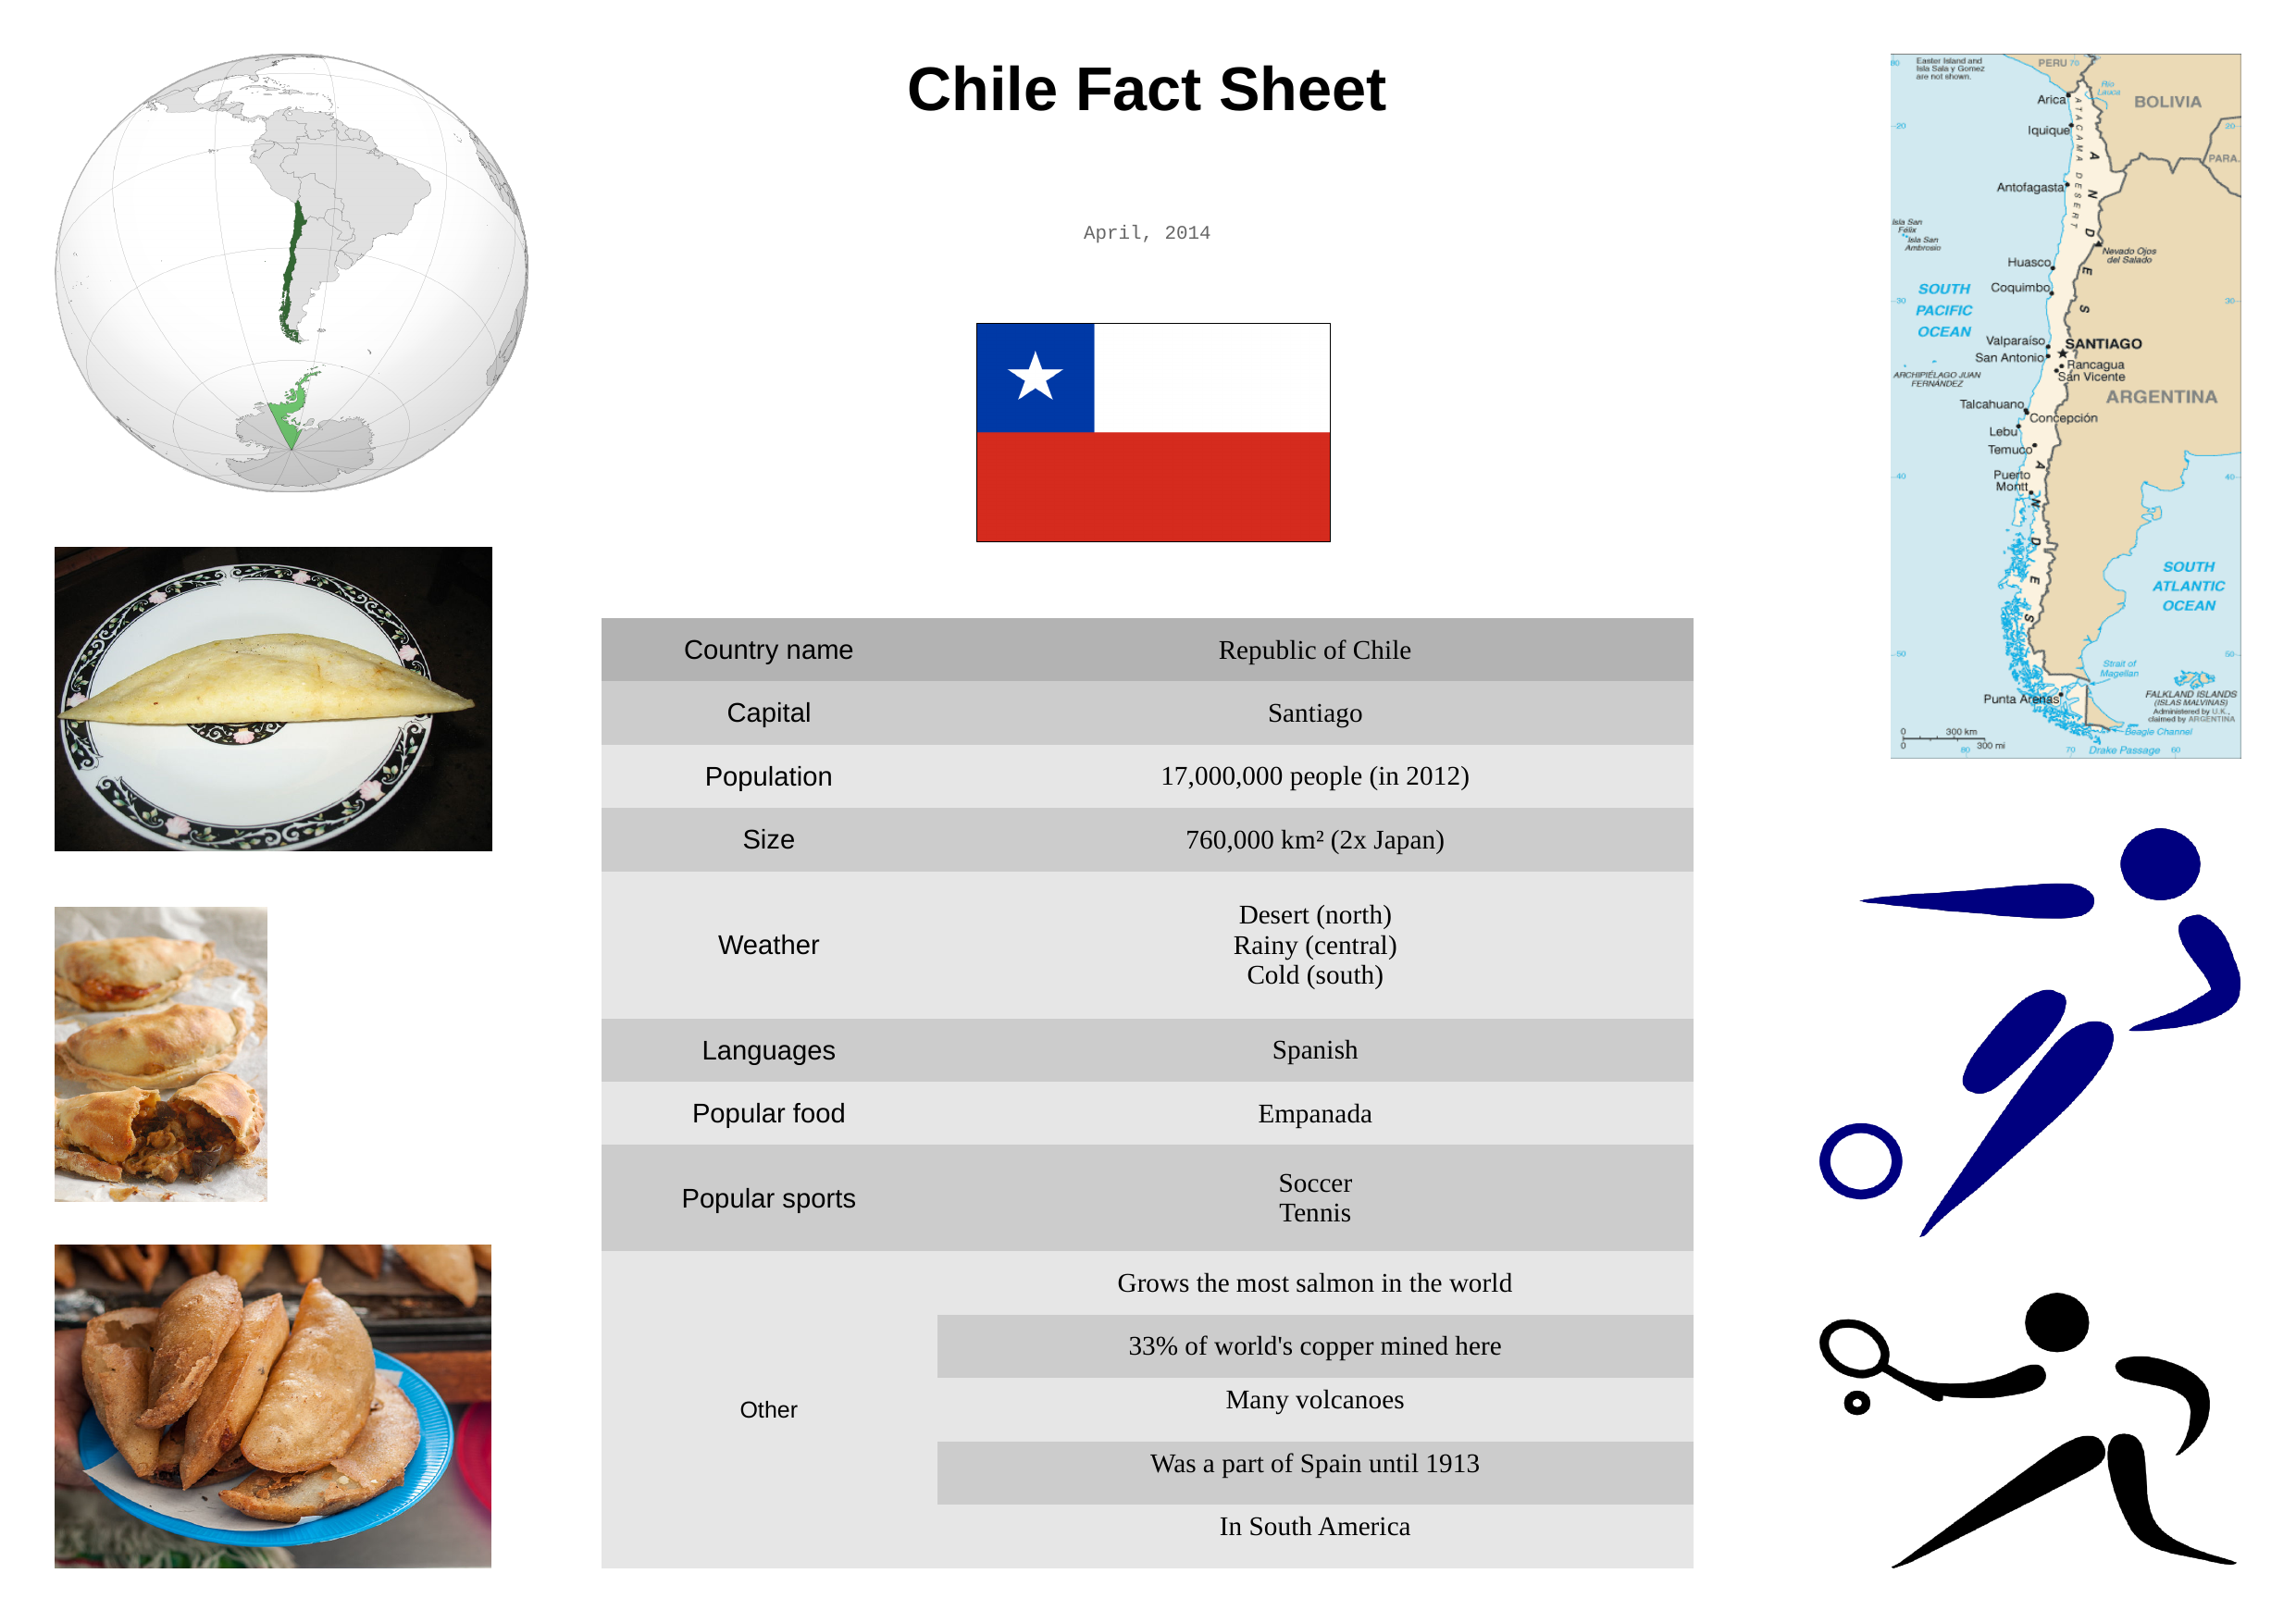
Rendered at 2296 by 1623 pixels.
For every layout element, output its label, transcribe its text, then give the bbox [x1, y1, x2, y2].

table_cell Other [602, 1251, 937, 1568]
table_cell Capital [602, 681, 937, 745]
picture [976, 323, 1330, 541]
table_cell Popular food [602, 1082, 937, 1145]
picture [1819, 1293, 2237, 1568]
table_cell 33% of world's copper mined here [937, 1315, 1694, 1378]
picture [55, 547, 492, 851]
table_cell Santiago [937, 681, 1694, 745]
table_cell Languages [602, 1019, 937, 1082]
table_cell Size [602, 808, 937, 872]
table_cell Soccer Tennis [937, 1145, 1694, 1251]
table_cell Desert (north) Rainy (central) Cold (south) [937, 872, 1694, 1019]
table_cell Empanada [937, 1082, 1694, 1145]
table_cell In South America [937, 1505, 1694, 1568]
text_box April, 2014 [1028, 205, 1267, 241]
table_header Republic of Chile [937, 618, 1694, 681]
picture [1819, 828, 2240, 1237]
picture [55, 54, 528, 492]
picture [1891, 54, 2241, 759]
table_cell Grows the most salmon in the world [937, 1251, 1694, 1315]
title Chile Fact Sheet [777, 55, 1518, 154]
table_header Country name [602, 618, 937, 681]
table_cell Was a part of Spain until 1913 [937, 1442, 1694, 1505]
table_cell Population [602, 745, 937, 808]
table_cell Weather [602, 872, 937, 1019]
table_cell Many volcanoes [937, 1378, 1694, 1442]
picture [55, 907, 267, 1202]
picture [55, 1245, 491, 1568]
table_cell Popular sports [602, 1145, 937, 1251]
table_cell Spanish [937, 1019, 1694, 1082]
table_cell 760,000 km² (2x Japan) [937, 808, 1694, 872]
table_cell 17,000,000 people (in 2012) [937, 745, 1694, 808]
